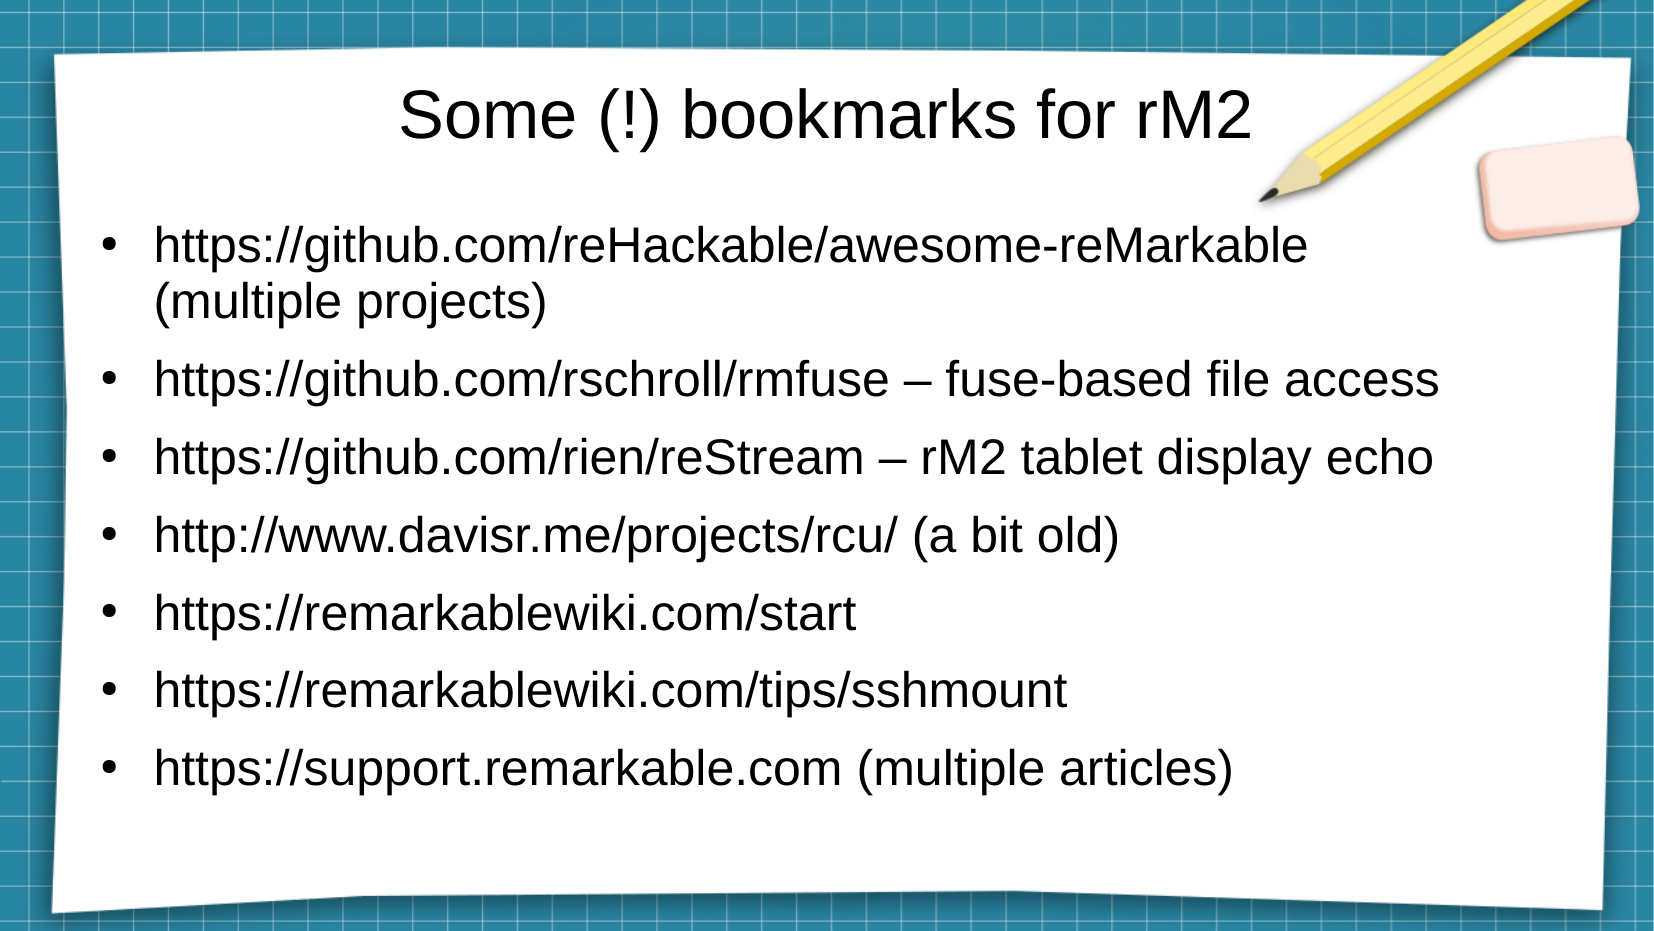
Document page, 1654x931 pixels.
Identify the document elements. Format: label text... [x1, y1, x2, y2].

title Some (!) bookmarks for rM2 [82, 37, 1571, 193]
list https://github.com/reHackable/awesome-reMarkable (multiple projects) https://github.com/rschroll/rmfuse – fuse-based file access https://github.com/rien/reStream – rM2 tablet display echo http://www.davisr.me/projects/rcu/ (a bit old) https://remarkablewiki.com/start https://remarkablewiki.com/tips/sshmount https://support.remarkable.com (multiple articles) [82, 217, 1571, 827]
picture [0, 0, 1654, 931]
